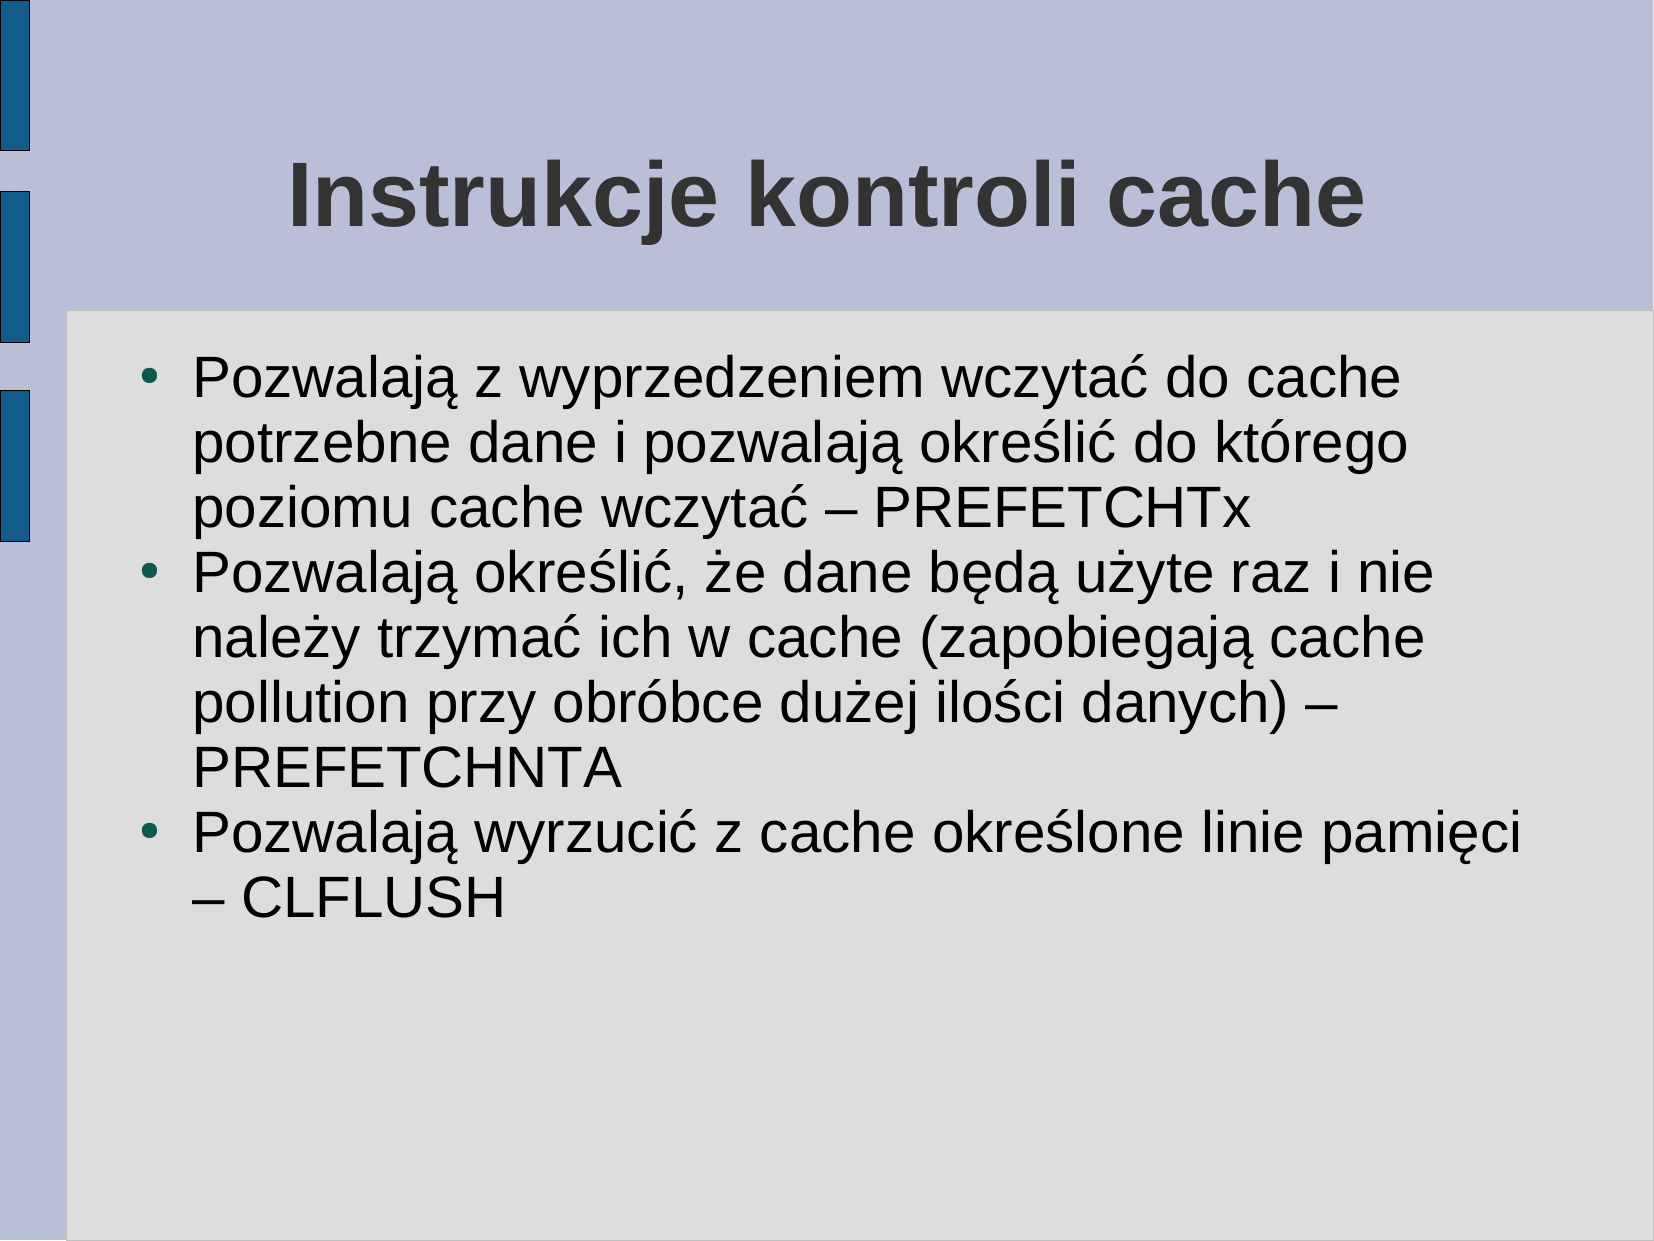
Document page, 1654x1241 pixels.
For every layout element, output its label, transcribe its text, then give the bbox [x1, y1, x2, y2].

title Instrukcje kontroli cache [121, 91, 1534, 299]
list Pozwalają z wyprzedzeniem wczytać do cache potrzebne dane i pozwalają określić do którego poziomu cache wczytać – PREFETCHTx Pozwalają określić, że dane będą użyte raz i nie należy trzymać ich w cache (zapobiegają cache pollution przy obróbce dużej ilości danych) – PREFETCHNTA Pozwalają wyrzucić z cache określone linie pamięci – CLFLUSH [121, 344, 1534, 1127]
